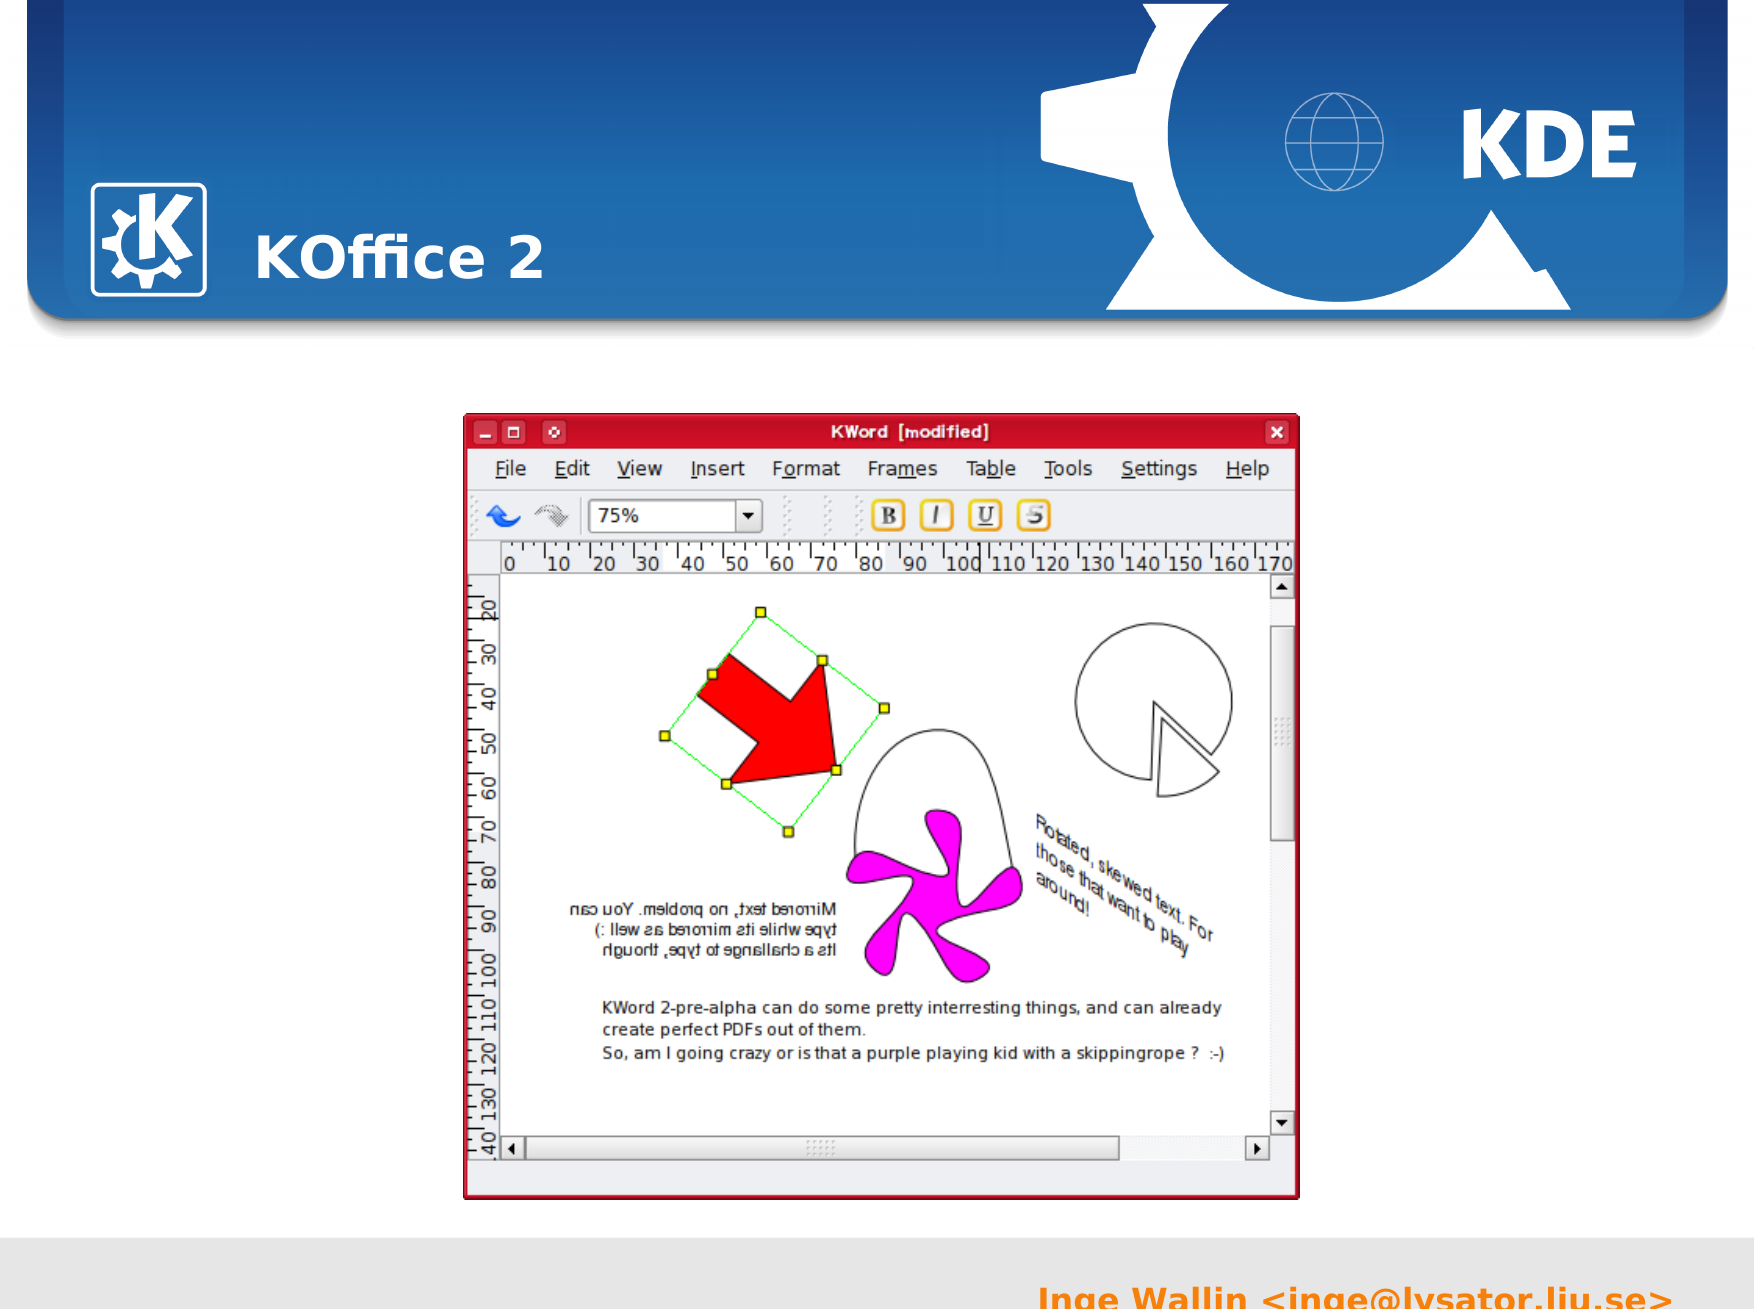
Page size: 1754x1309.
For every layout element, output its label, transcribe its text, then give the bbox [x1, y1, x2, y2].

text_box KOffice 2 [208, 183, 1063, 296]
picture [0, 0, 1754, 349]
picture [463, 413, 1300, 1200]
